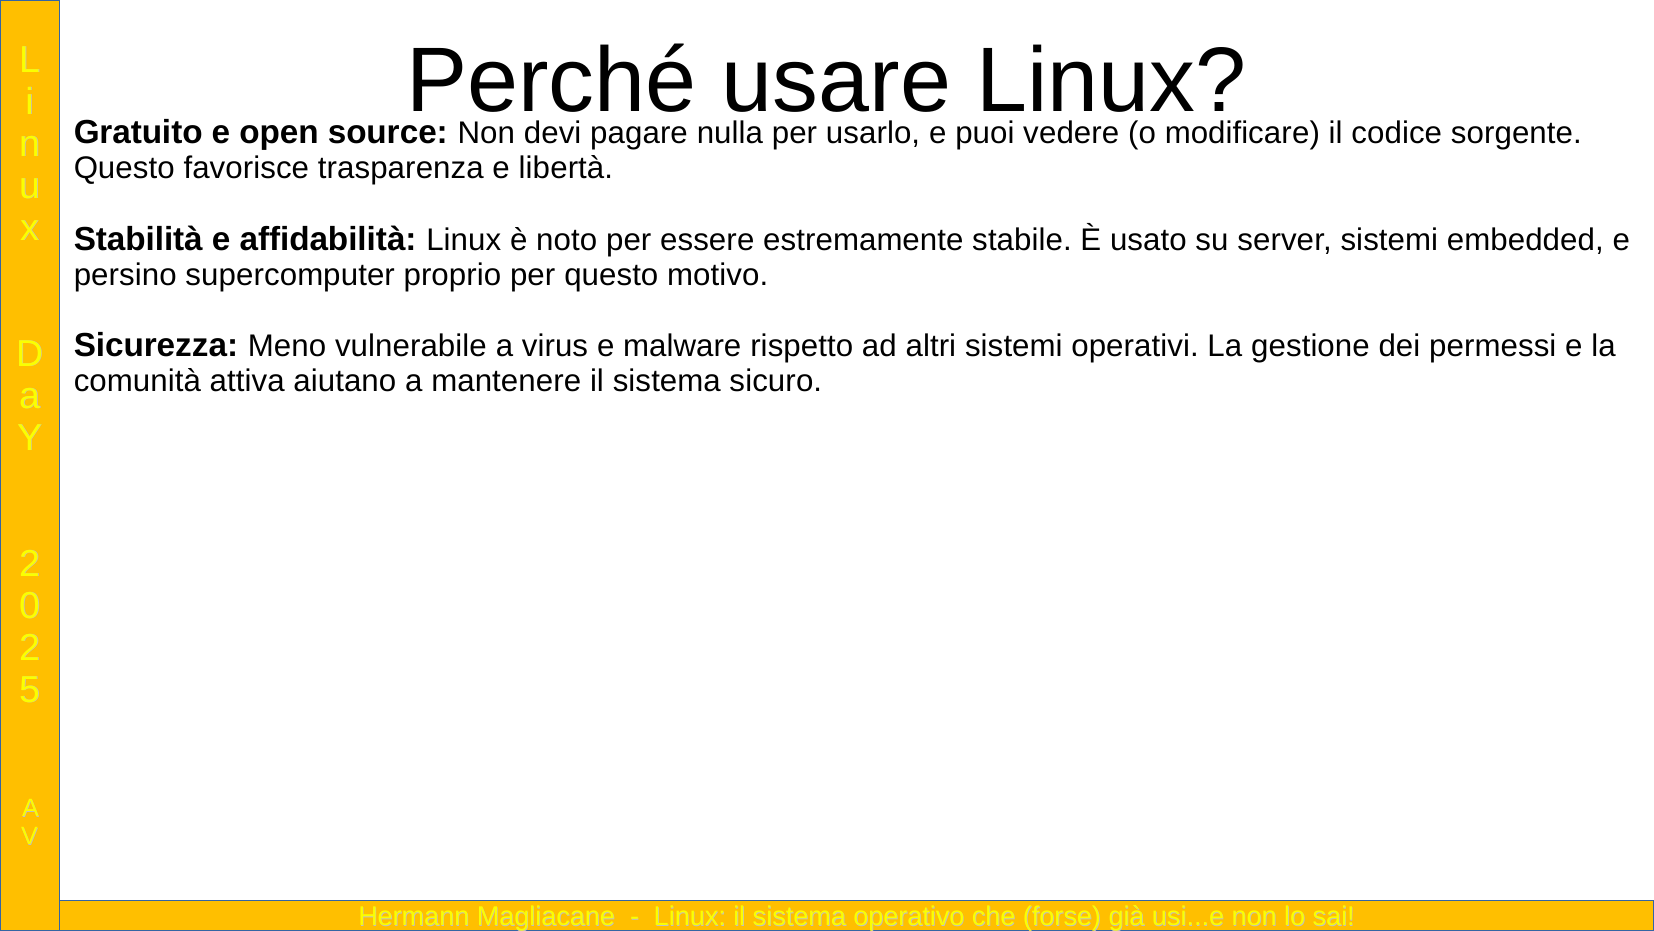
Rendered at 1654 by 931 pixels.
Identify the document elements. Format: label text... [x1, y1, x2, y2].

text_box Gratuito e open source: Non devi pagare nulla per usarlo, e puoi vedere (o modificare) il codice sorgente. Questo favorisce trasparenza e libertà. Stabilità e affidabilità: Linux è noto per essere estremamente stabile. È usato su server, sistemi embedded, e persino supercomputer proprio per questo motivo. Sicurezza: Meno vulnerabile a virus e malware rispetto ad altri sistemi operativi. La gestione dei permessi e la comunità attiva aiutano a mantenere il sistema sicuro. [59, 106, 1654, 931]
text_box L i n u x D a Y 2 0 2 5 AV [0, 0, 60, 931]
title Perché usare Linux? [82, 1, 1571, 106]
